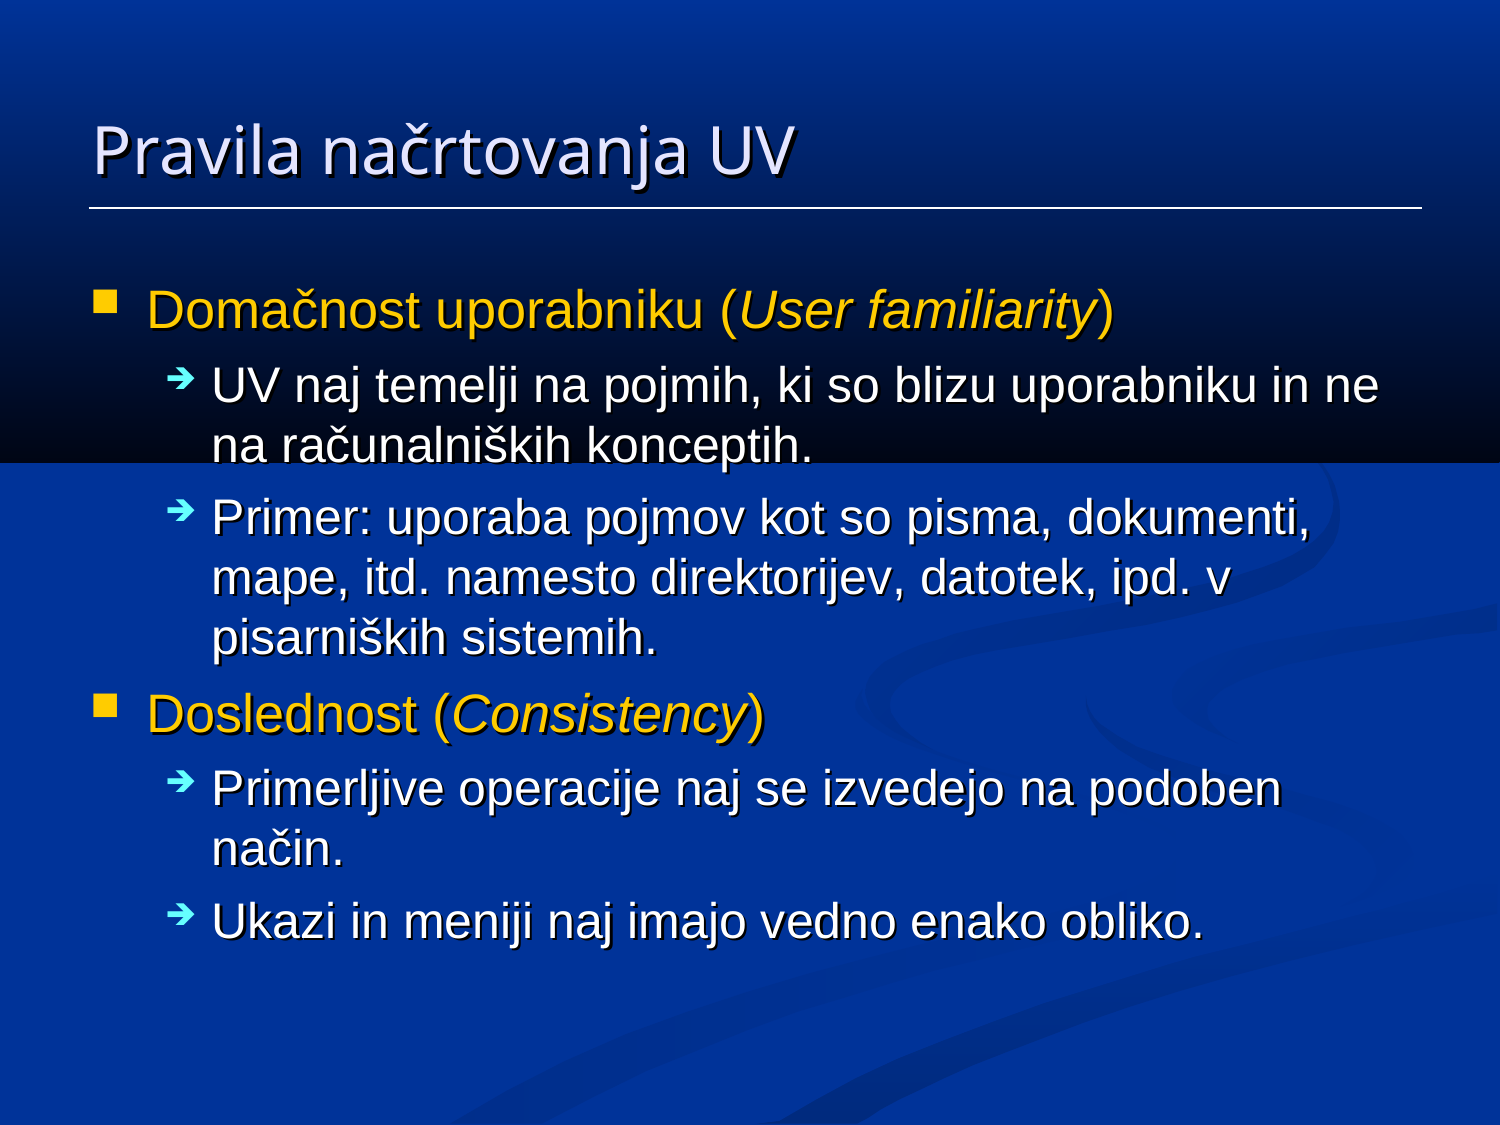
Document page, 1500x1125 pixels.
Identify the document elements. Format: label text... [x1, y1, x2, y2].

list Domačnost uporabniku (User familiarity) UV naj temelji na pojmih, ki so blizu uporabniku in ne na računalniških konceptih. Primer: uporaba pojmov kot so pisma, dokumenti, mape, itd. namesto direktorijev, datotek, ipd. v pisarniških sistemih. Doslednost (Consistency) Primerljive operacije naj se izvedejo na podoben način. Ukazi in meniji naj imajo vedno enako obliko. [75, 267, 1426, 1094]
text_box Pravila načrtovanja UV [76, 54, 1352, 242]
